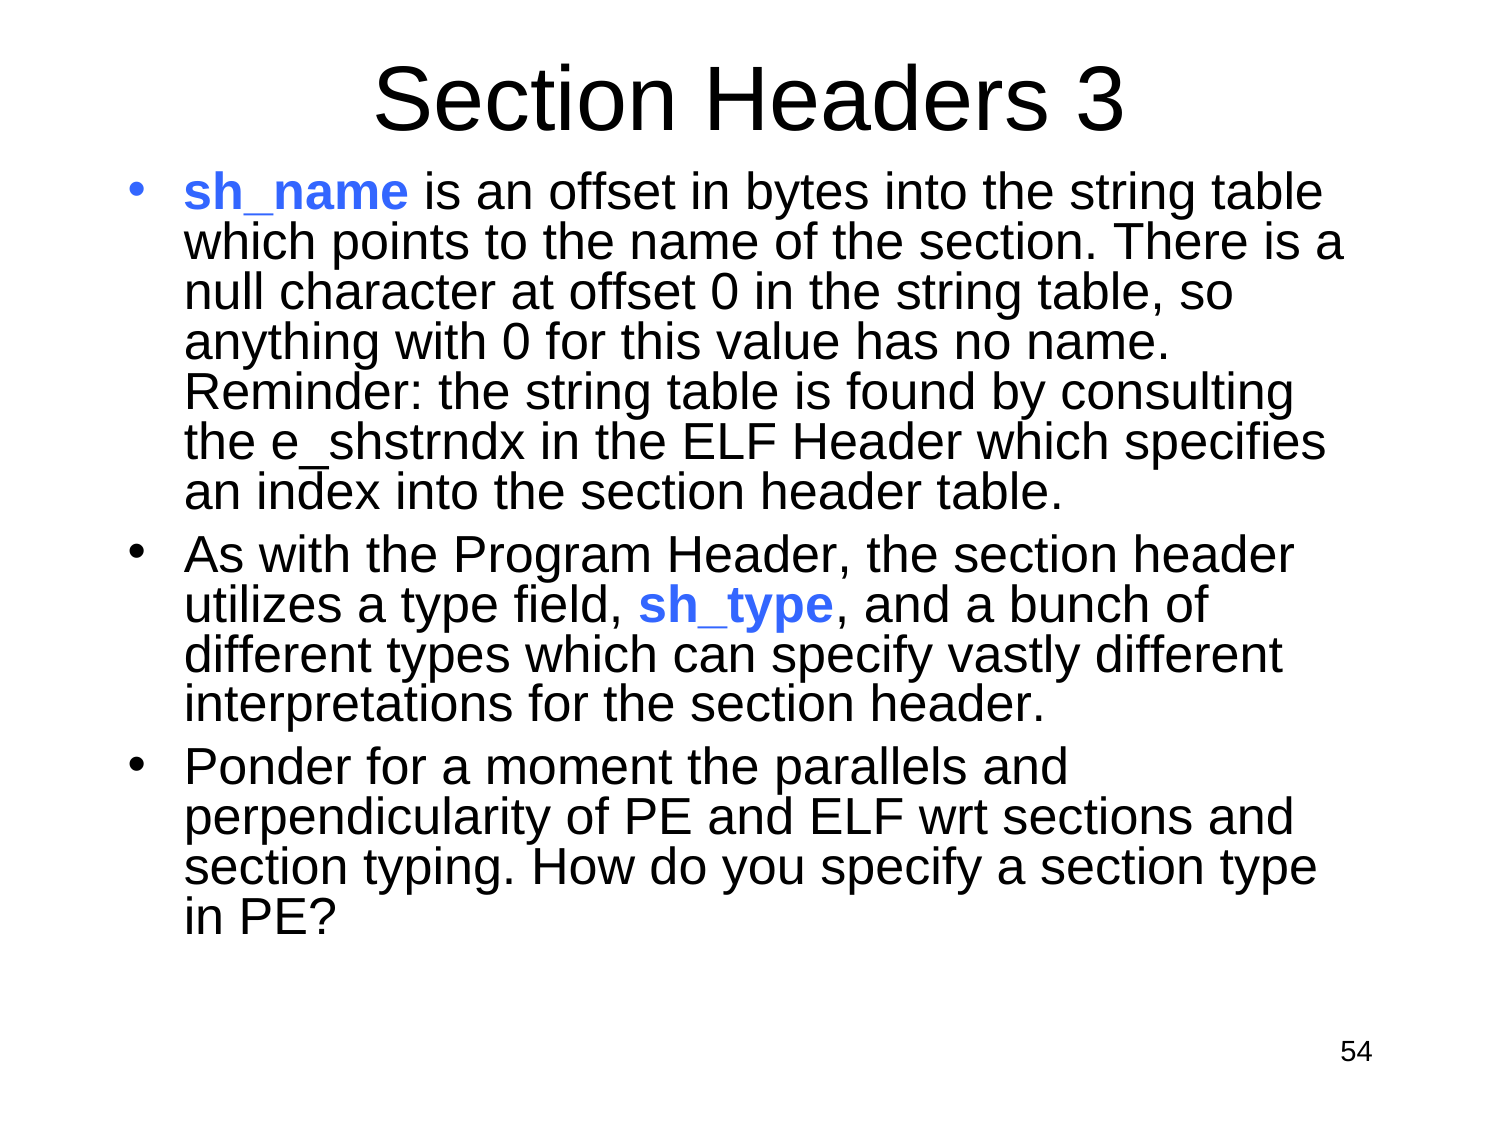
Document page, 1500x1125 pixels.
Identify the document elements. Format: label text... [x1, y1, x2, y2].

title Section Headers 3 [0, 0, 1500, 188]
list sh_name is an offset in bytes into the string table which points to the name of the section. There is a null character at offset 0 in the string table, so anything with 0 for this value has no name. Reminder: the string table is found by consulting the e_shstrndx in the ELF Header which specifies an index into the section header table. As with the Program Header, the section header utilizes a type field, sh_type, and a bunch of different types which can specify vastly different interpretations for the section header. Ponder for a moment the parallels and perpendicularity of PE and ELF wrt sections and section typing. How do you specify a section type in PE? [112, 162, 1388, 1075]
text_box <number> [1074, 1025, 1388, 1101]
